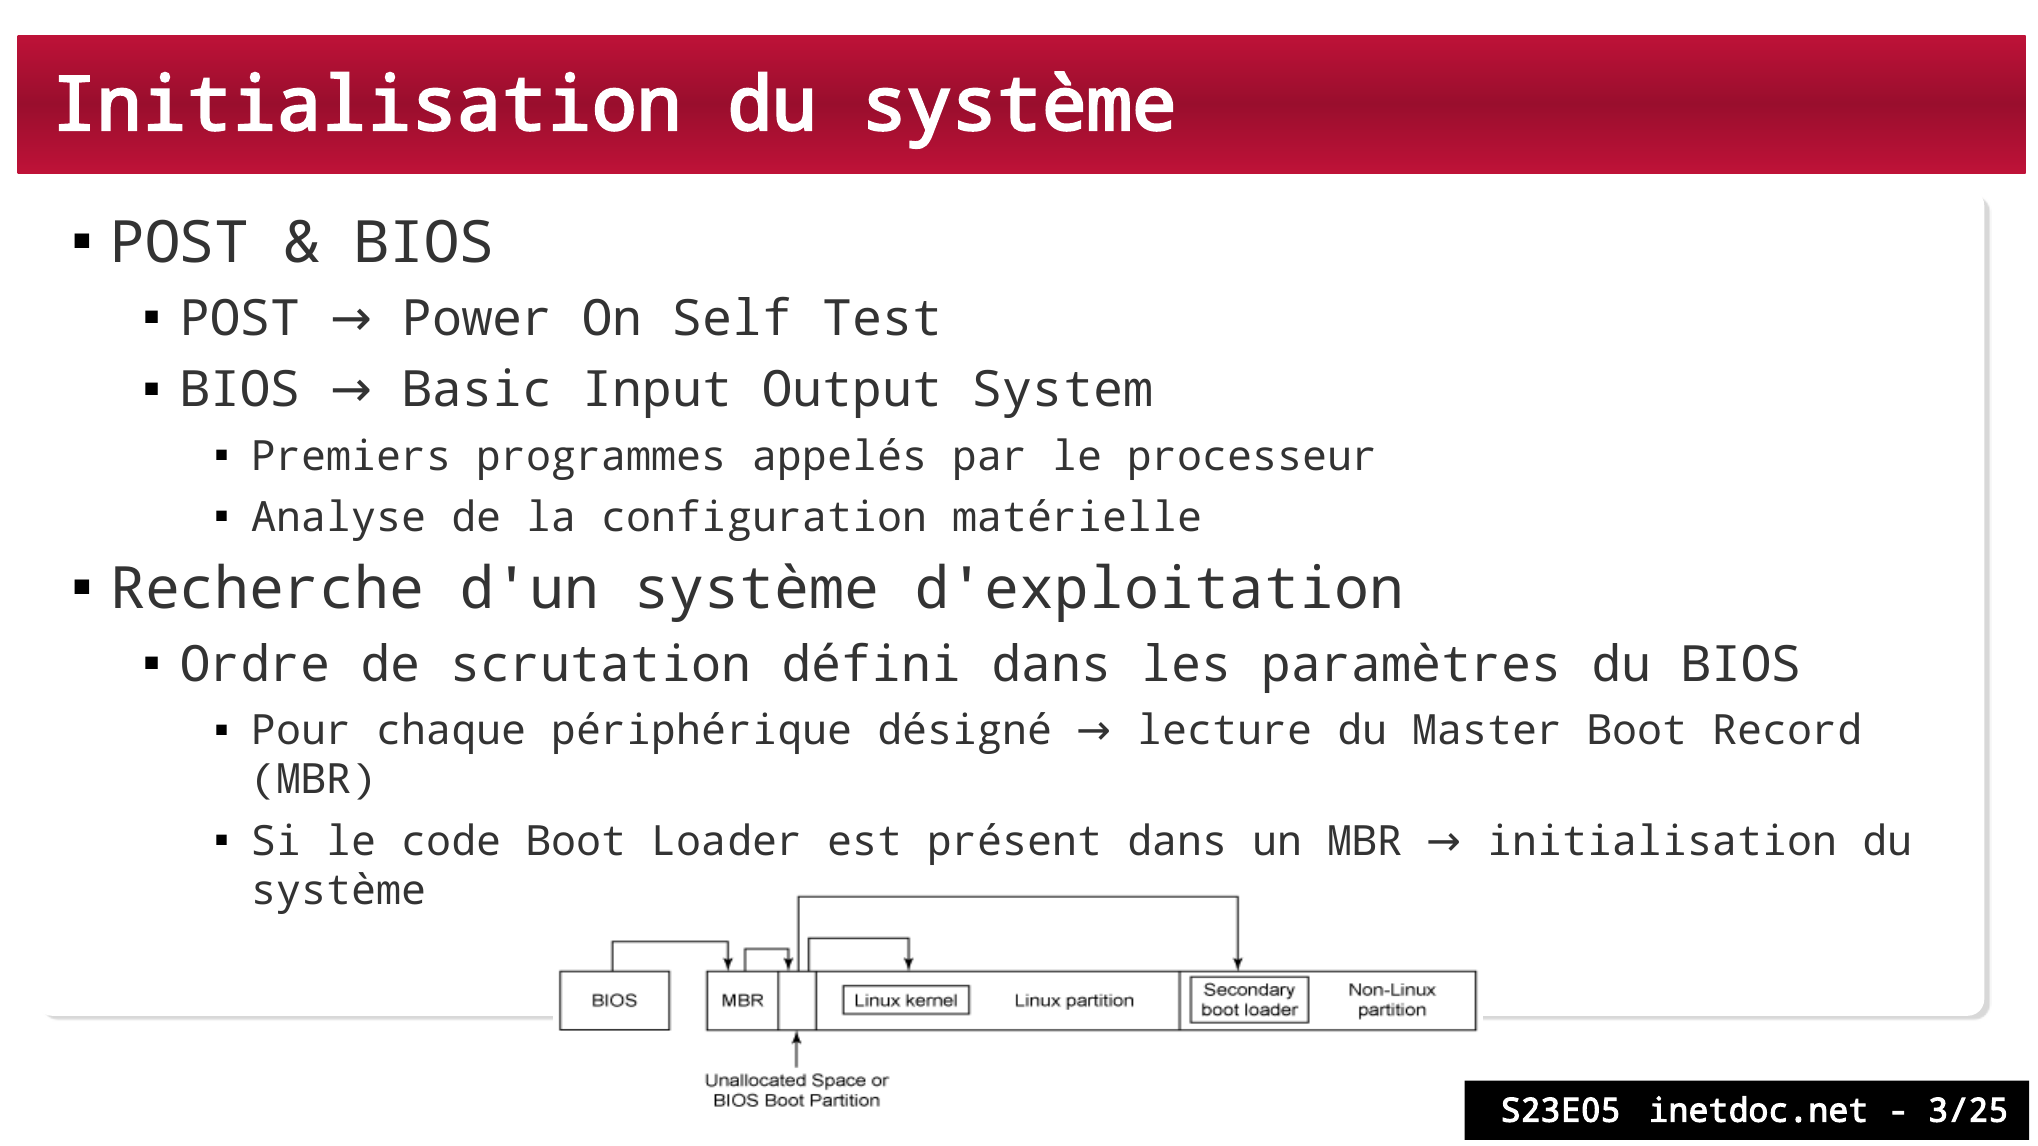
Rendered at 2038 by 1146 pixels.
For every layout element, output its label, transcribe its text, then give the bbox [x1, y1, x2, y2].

picture [553, 873, 1483, 1122]
text_box POST & BIOS POST → Power On Self Test BIOS → Basic Input Output System Premiers programmes appelés par le processeur Analyse de la configuration matérielle Recherche d'un système d'exploitation Ordre de scrutation défini dans les paramètres du BIOS Pour chaque périphérique désigné → lecture du Master Boot Record (MBR) Si le code Boot Loader est présent dans un MBR → initialisation du système [35, 188, 1985, 1016]
text_box S23E05 inetdoc.net - <numéro>/25 [1464, 1080, 2030, 1140]
text_box Initialisation du système [17, 35, 2026, 174]
